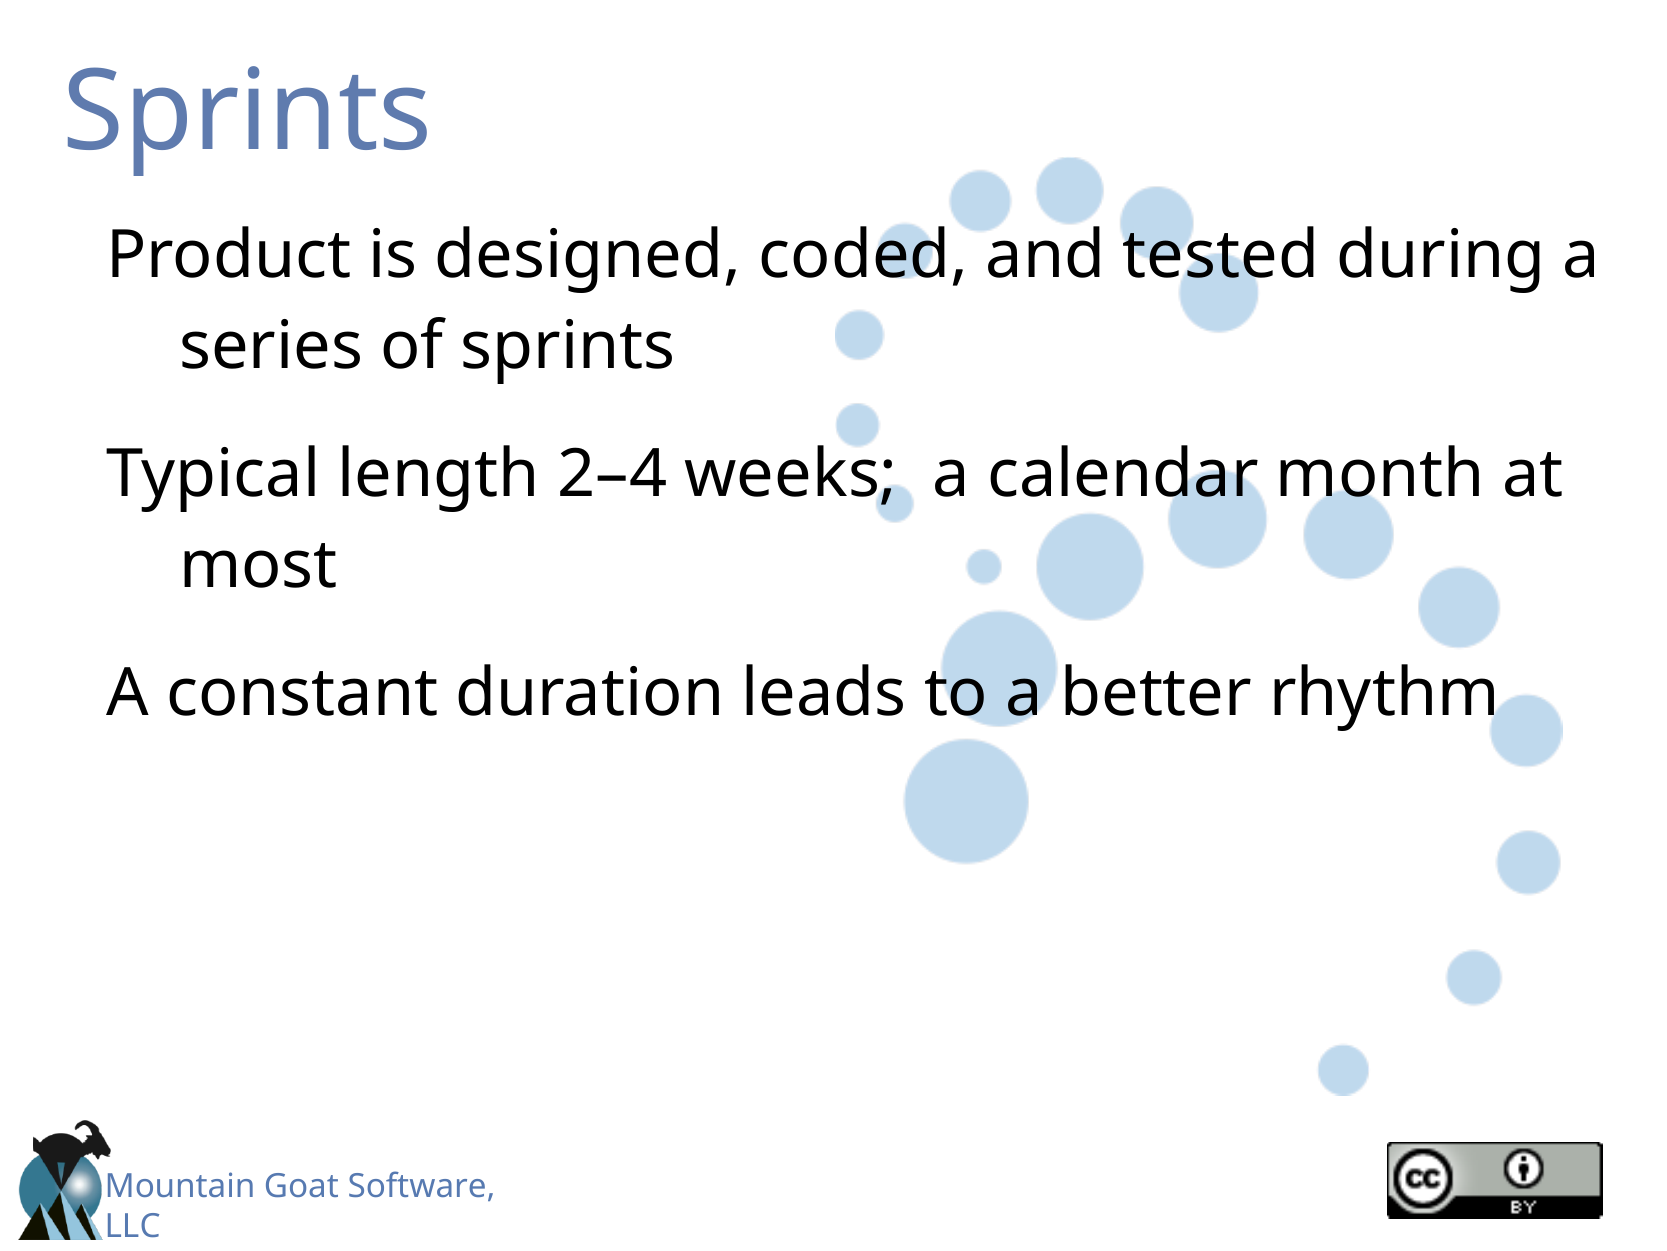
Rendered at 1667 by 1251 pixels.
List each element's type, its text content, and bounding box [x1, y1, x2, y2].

title Sprints [56, 18, 1609, 194]
list Product is designed, coded, and tested during a series of sprints Typical length 2–4 weeks; a calendar month at most A constant duration leads to a better rhythm [58, 199, 1611, 1251]
picture [18, 1120, 58, 1240]
picture [835, 194, 1563, 199]
